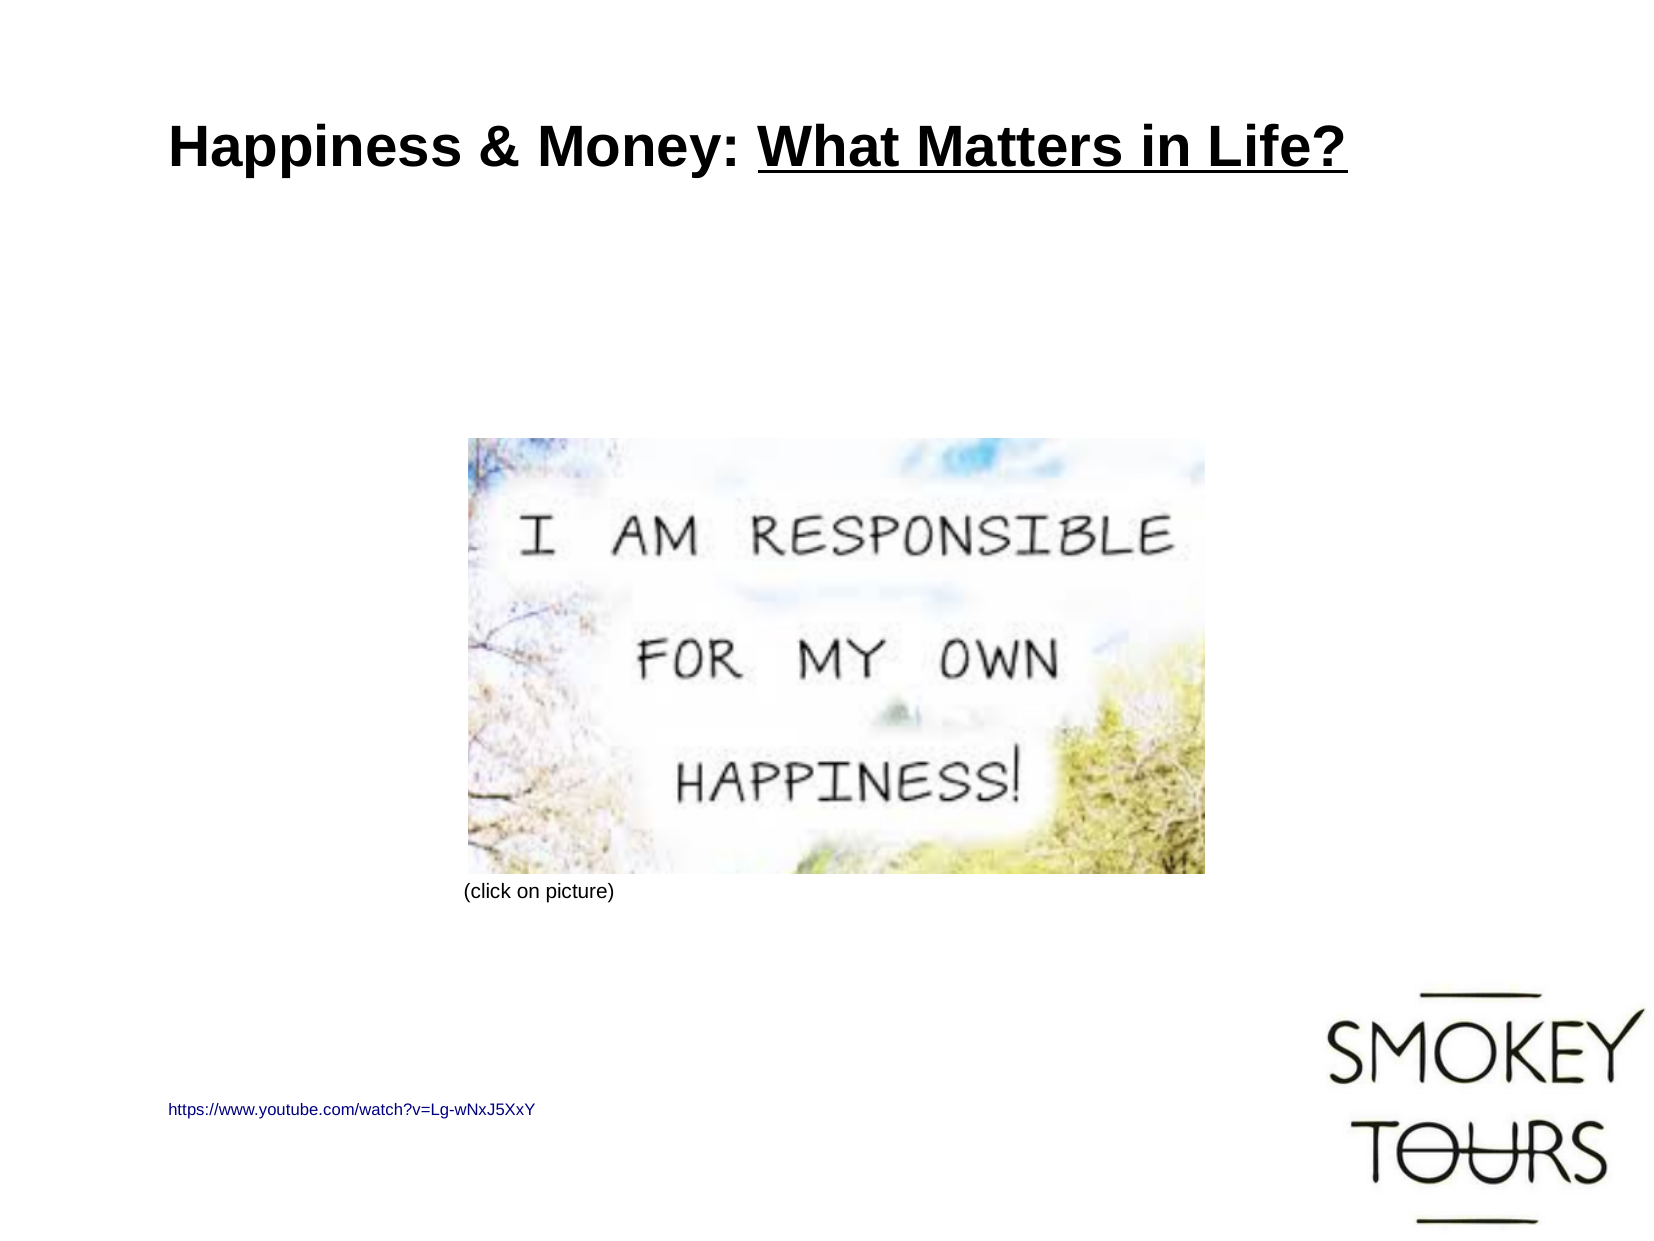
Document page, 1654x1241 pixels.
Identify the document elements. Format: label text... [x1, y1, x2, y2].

picture [468, 438, 1205, 875]
picture [1322, 968, 1654, 1241]
text_box Happiness & Money: What Matters in Life? (click on picture) https://www.youtube.com/watch?v=Lg-wNxJ5XxY [153, 106, 1512, 1235]
